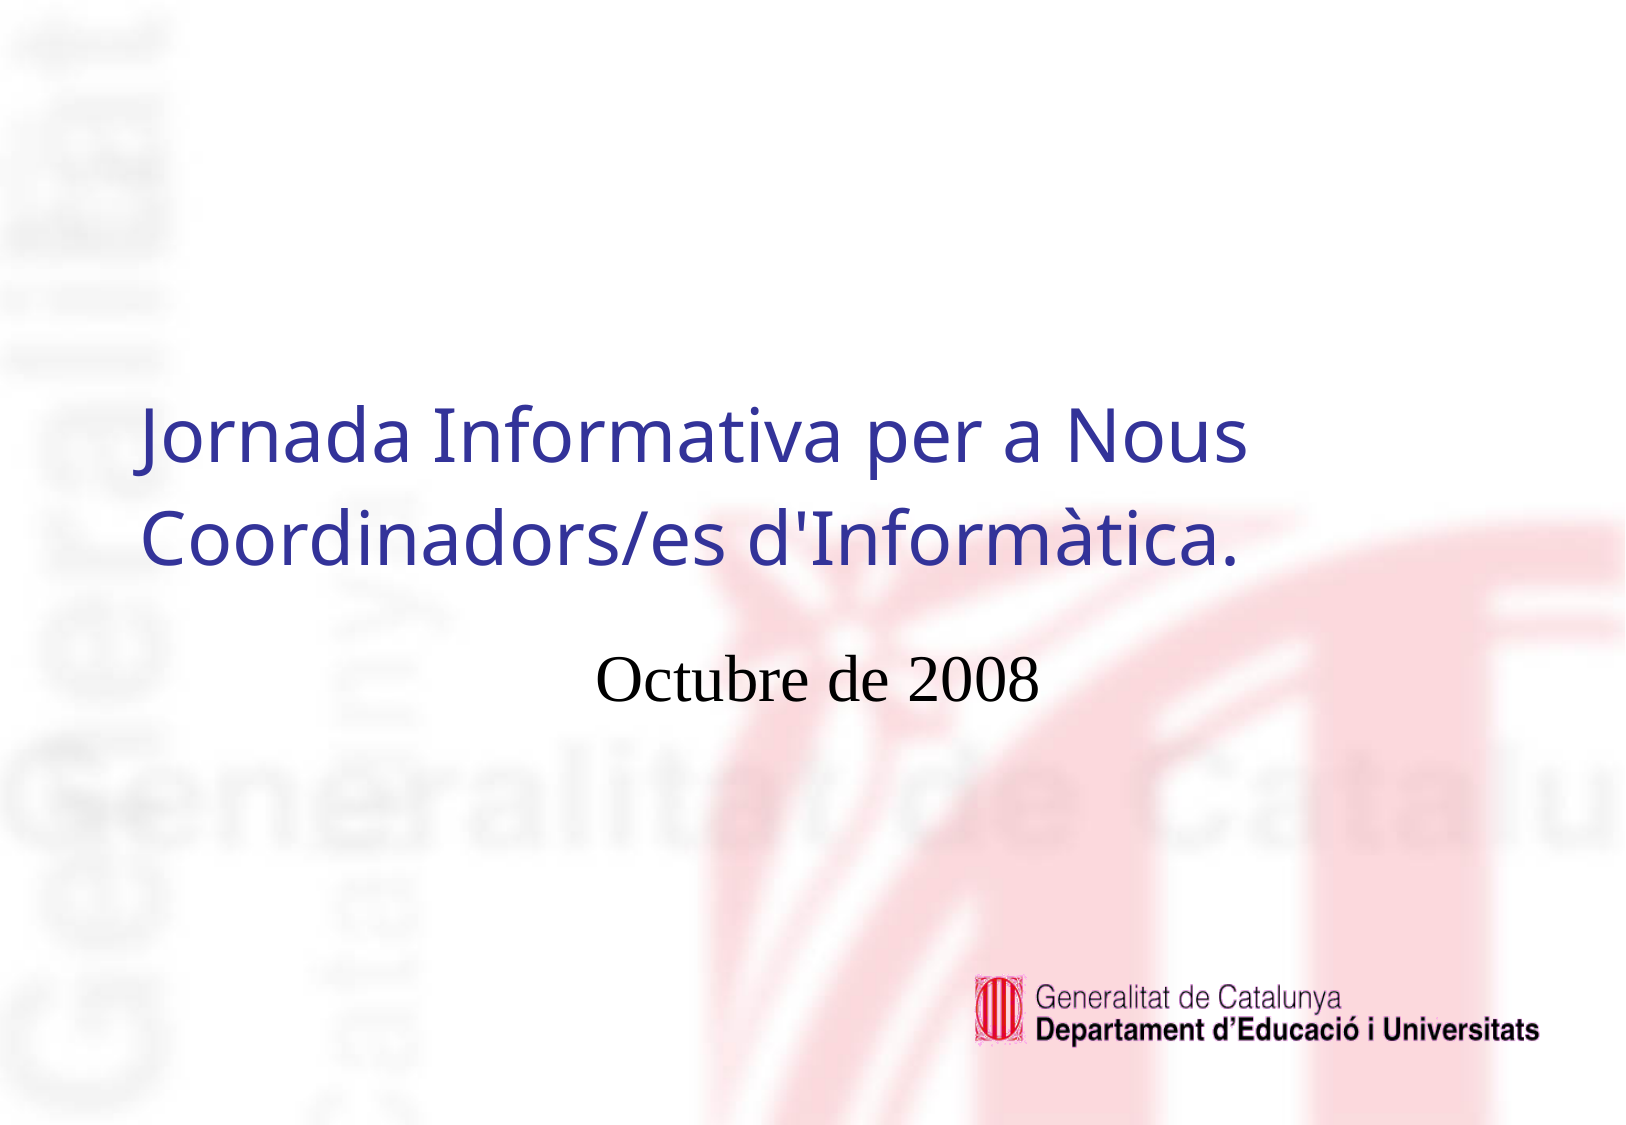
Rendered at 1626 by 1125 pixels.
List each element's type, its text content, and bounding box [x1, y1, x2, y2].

picture [0, 0, 1626, 1125]
title Jornada Informativa per a Nous Coordinadors/es d'Informàtica. [124, 375, 1500, 569]
subtitle Octubre de 2008 [249, 637, 1388, 729]
